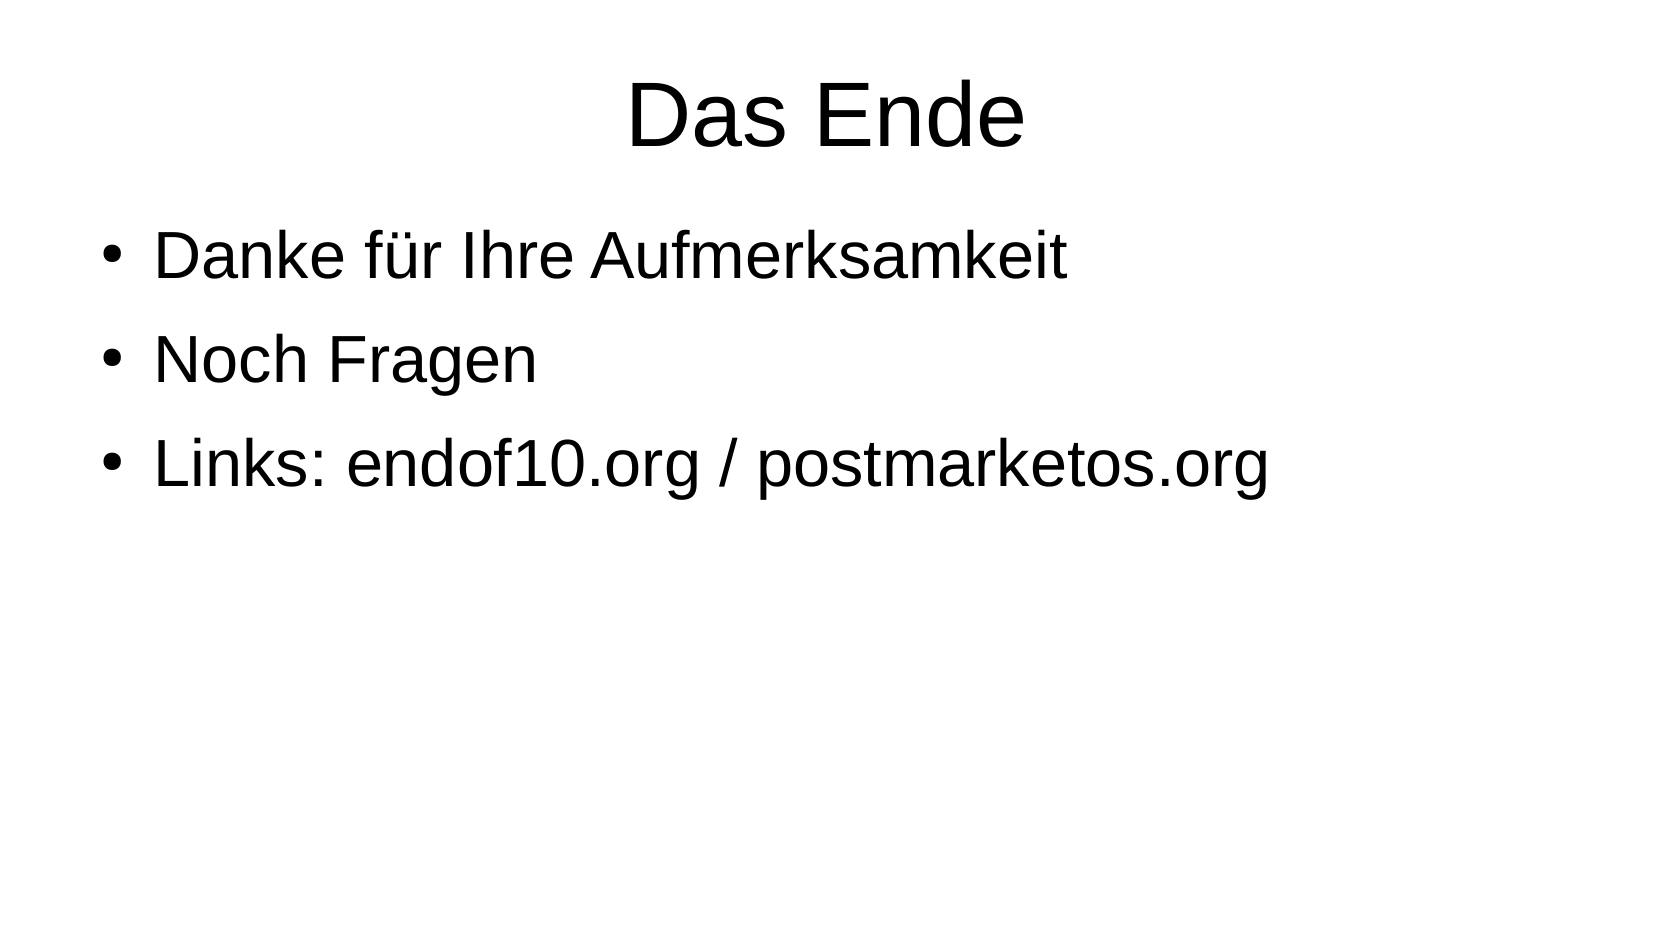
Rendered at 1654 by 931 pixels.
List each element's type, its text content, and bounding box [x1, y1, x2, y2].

list Danke für Ihre Aufmerksamkeit Noch Fragen Links: endof10.org / postmarketos.org [82, 217, 1571, 758]
title Das Ende [82, 37, 1571, 193]
